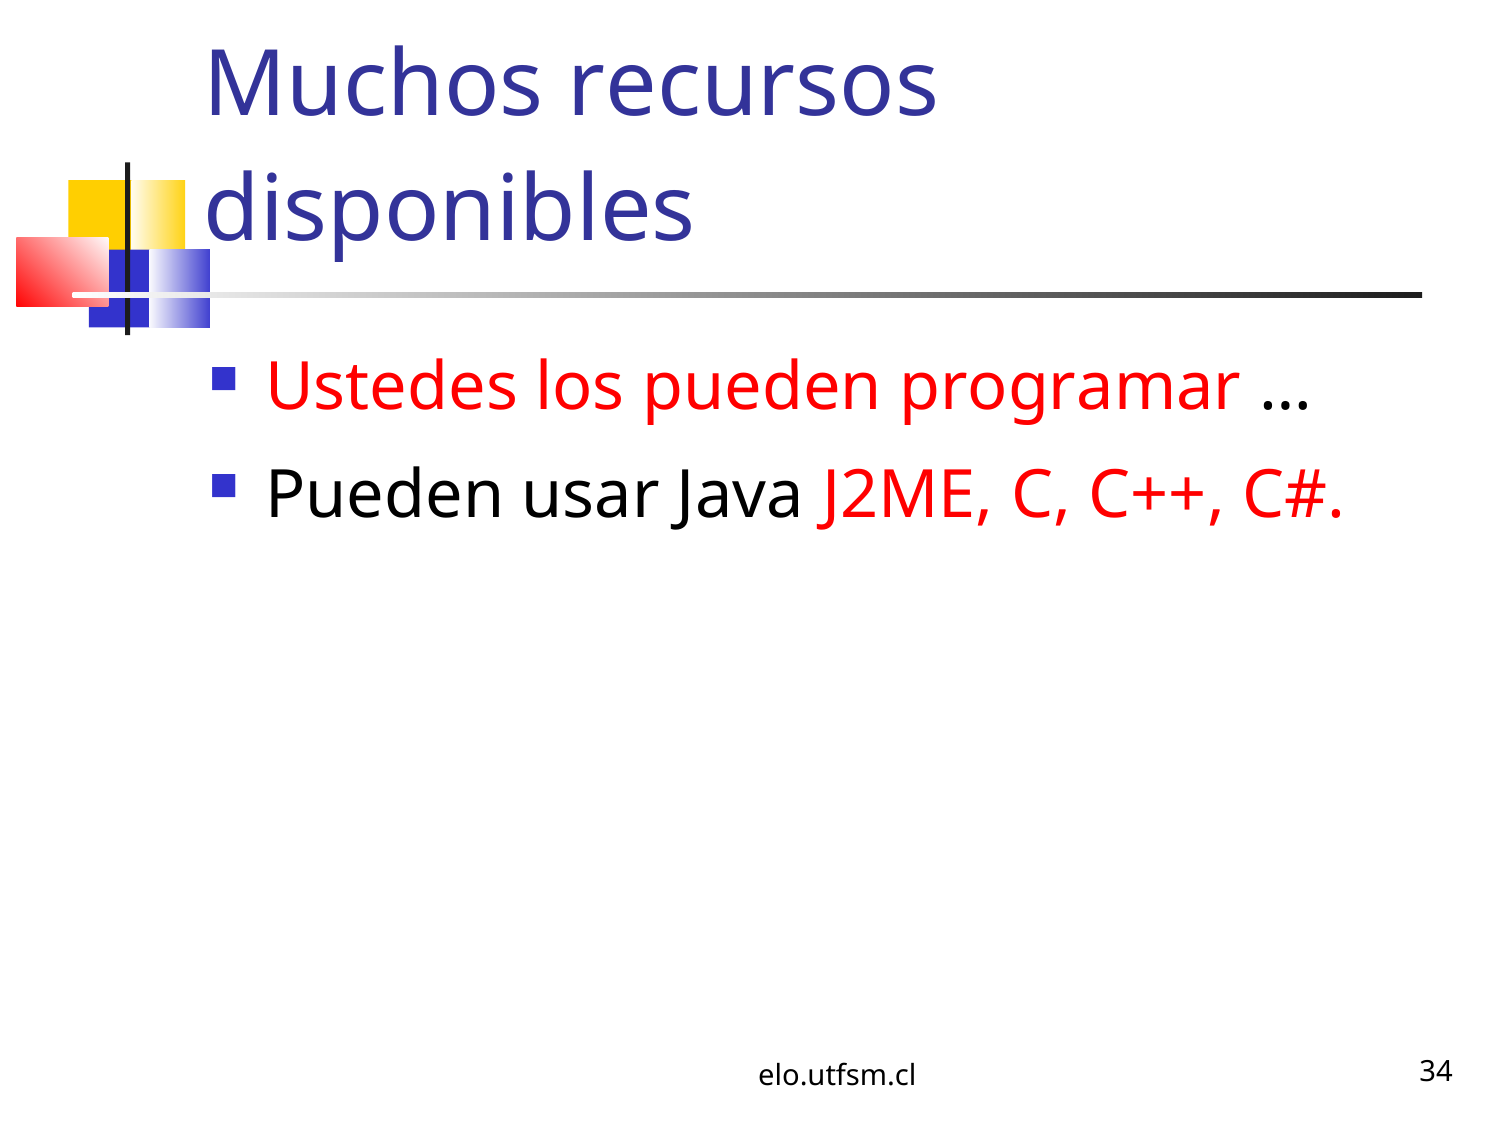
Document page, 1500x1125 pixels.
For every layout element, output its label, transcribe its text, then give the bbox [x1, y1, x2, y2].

text_box <number> [1155, 1024, 1468, 1100]
title Muchos recursos disponibles [188, 35, 1269, 276]
list Ustedes los pueden programar … Pueden usar Java J2ME, C, C++, C#. [193, 331, 1469, 1007]
text_box elo.utfsm.cl [599, 1024, 1075, 1100]
